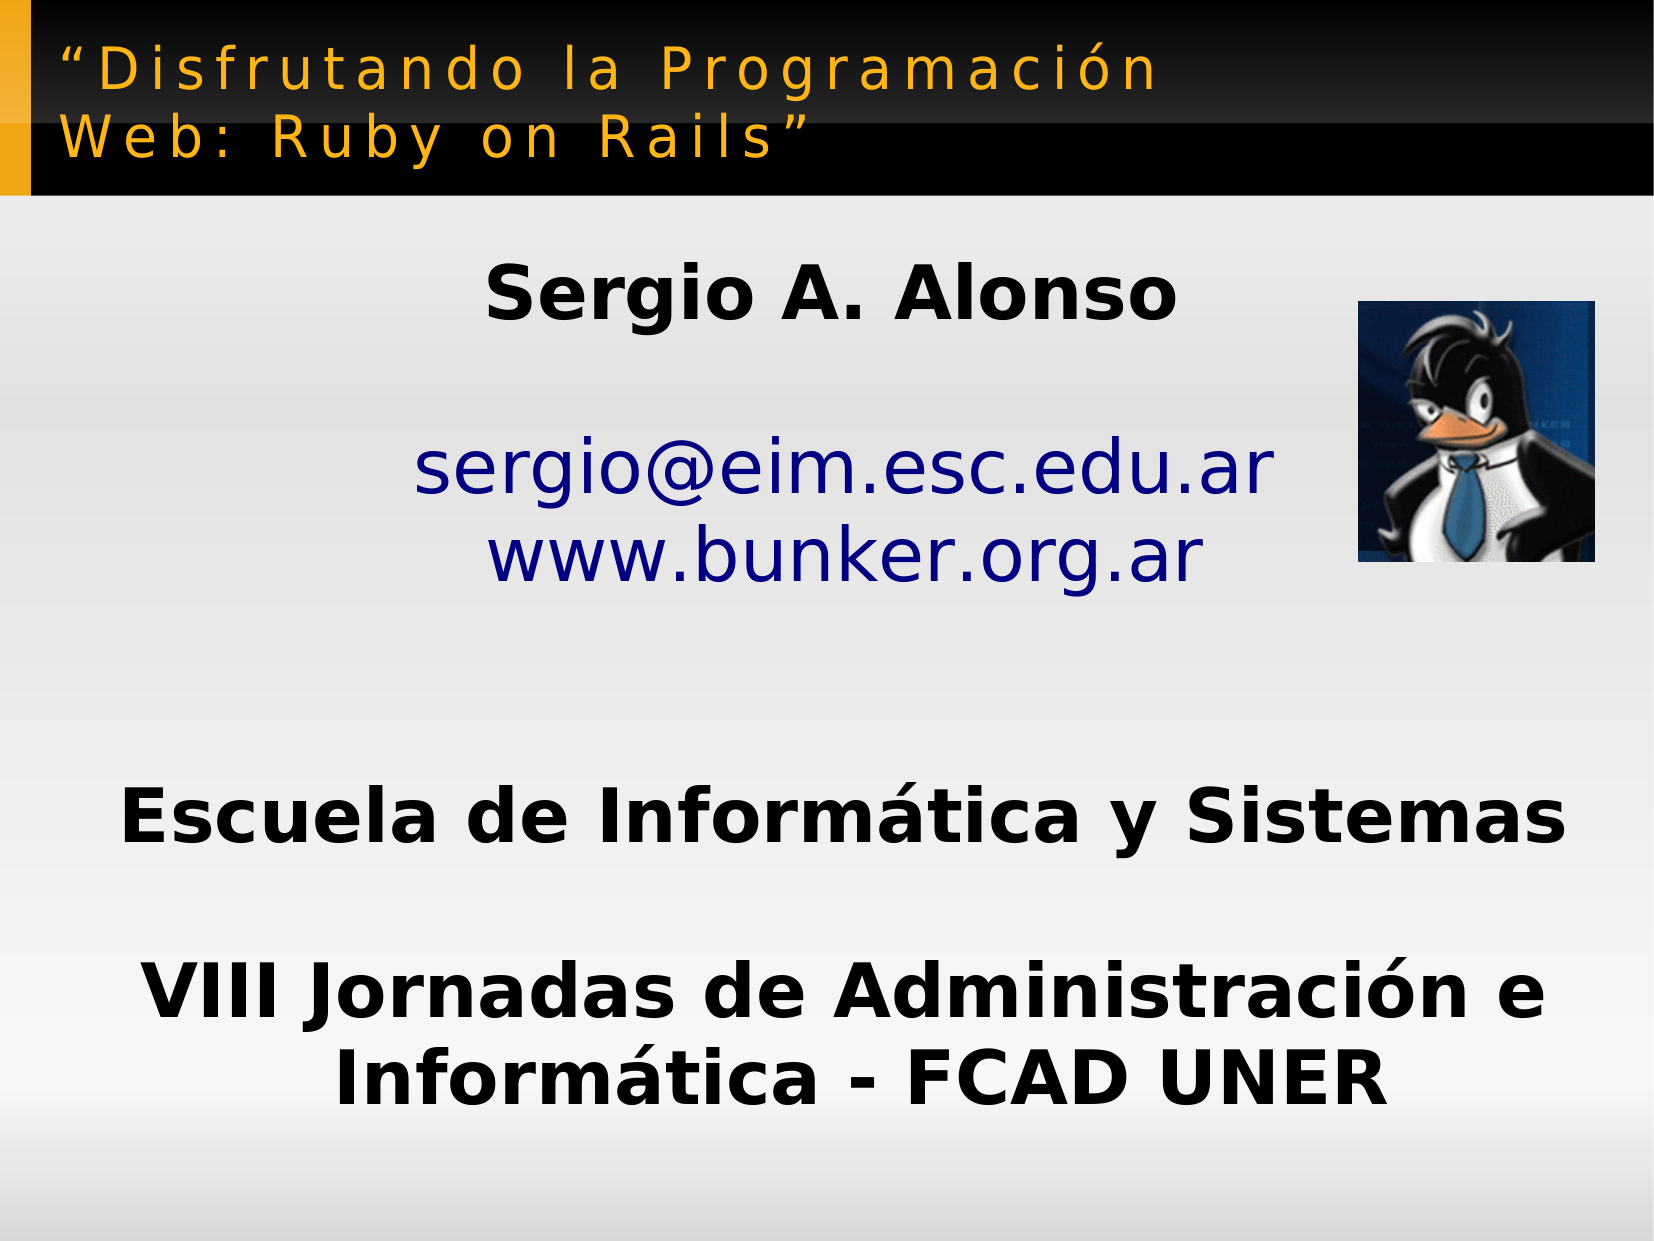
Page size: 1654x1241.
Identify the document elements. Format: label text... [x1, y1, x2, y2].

text_box Sergio A. Alonso sergio@eim.esc.edu.ar www.bunker.org.ar Escuela de Informática y Sistemas VIII Jornadas de Administración e Informática - FCAD UNER [82, 219, 1571, 1241]
picture [0, 0, 1654, 1241]
title “Disfrutando la Programación Web: Ruby on Rails” [59, 29, 1270, 178]
